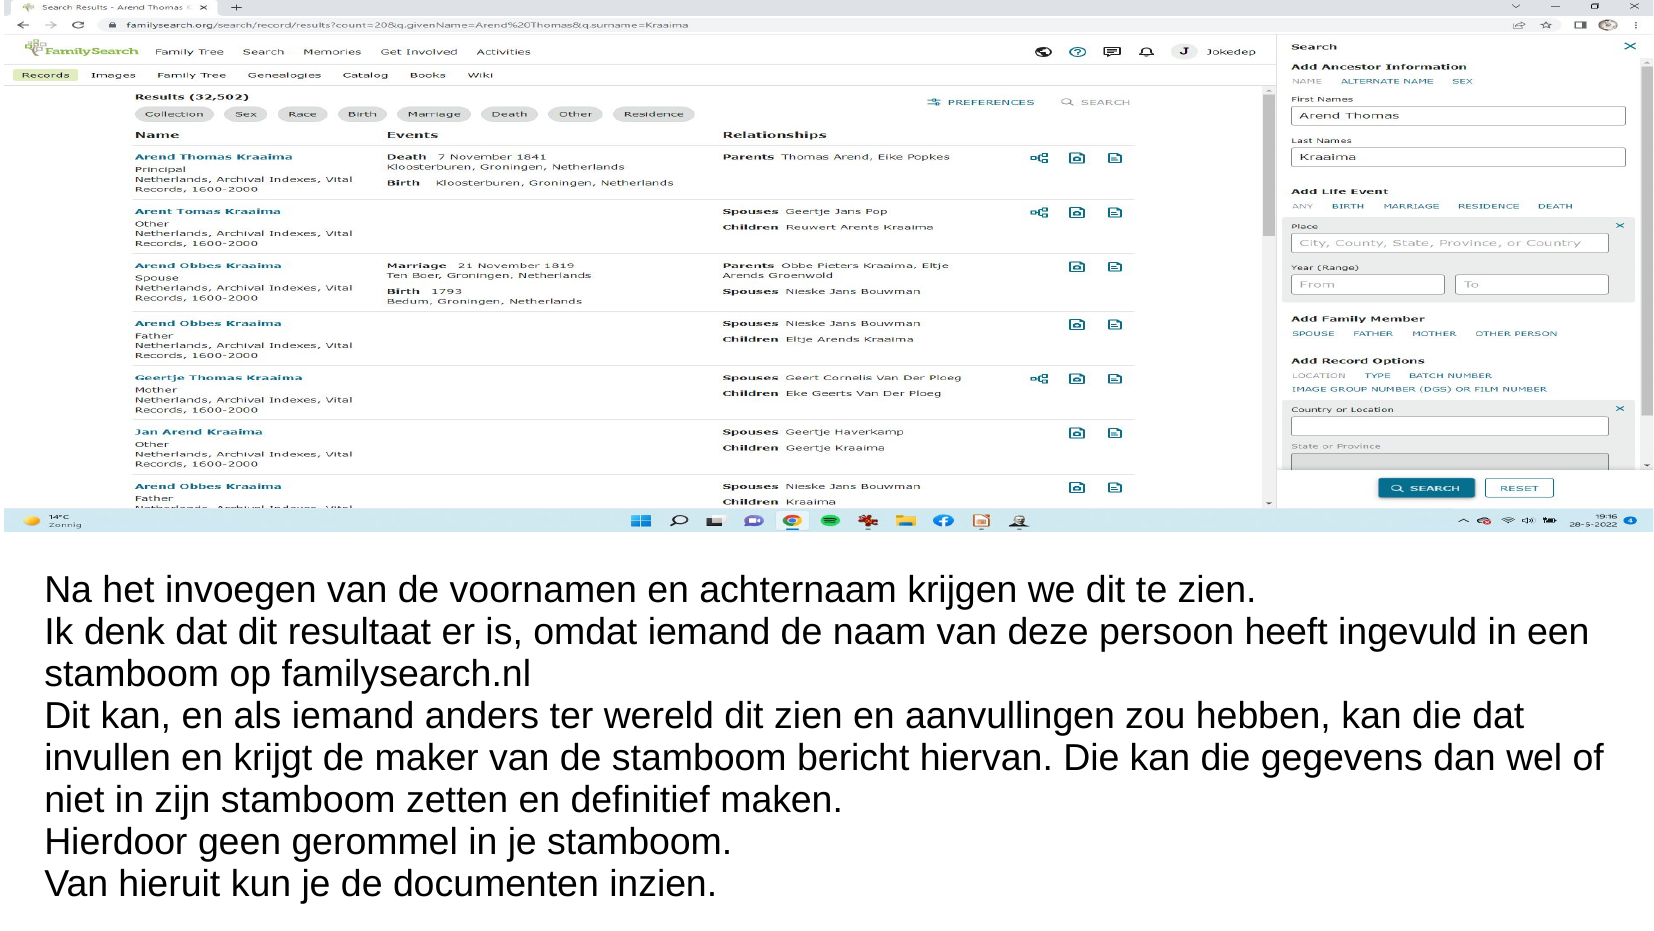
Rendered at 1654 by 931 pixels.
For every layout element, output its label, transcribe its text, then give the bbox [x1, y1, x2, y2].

text_box Na het invoegen van de voornamen en achternaam krijgen we dit te zien. Ik denk dat dit resultaat er is, omdat iemand de naam van deze persoon heeft ingevuld in een stamboom op familysearch.nl Dit kan, en als iemand anders ter wereld dit zien en aanvullingen zou hebben, kan die dat invullen en krijgt de maker van de stamboom bericht hiervan. Die kan die gegevens dan wel of niet in zijn stamboom zetten en definitief maken. Hierdoor geen gerommel in je stamboom. Van hieruit kun je de documenten inzien. [29, 561, 1625, 916]
picture [4, 0, 1654, 532]
